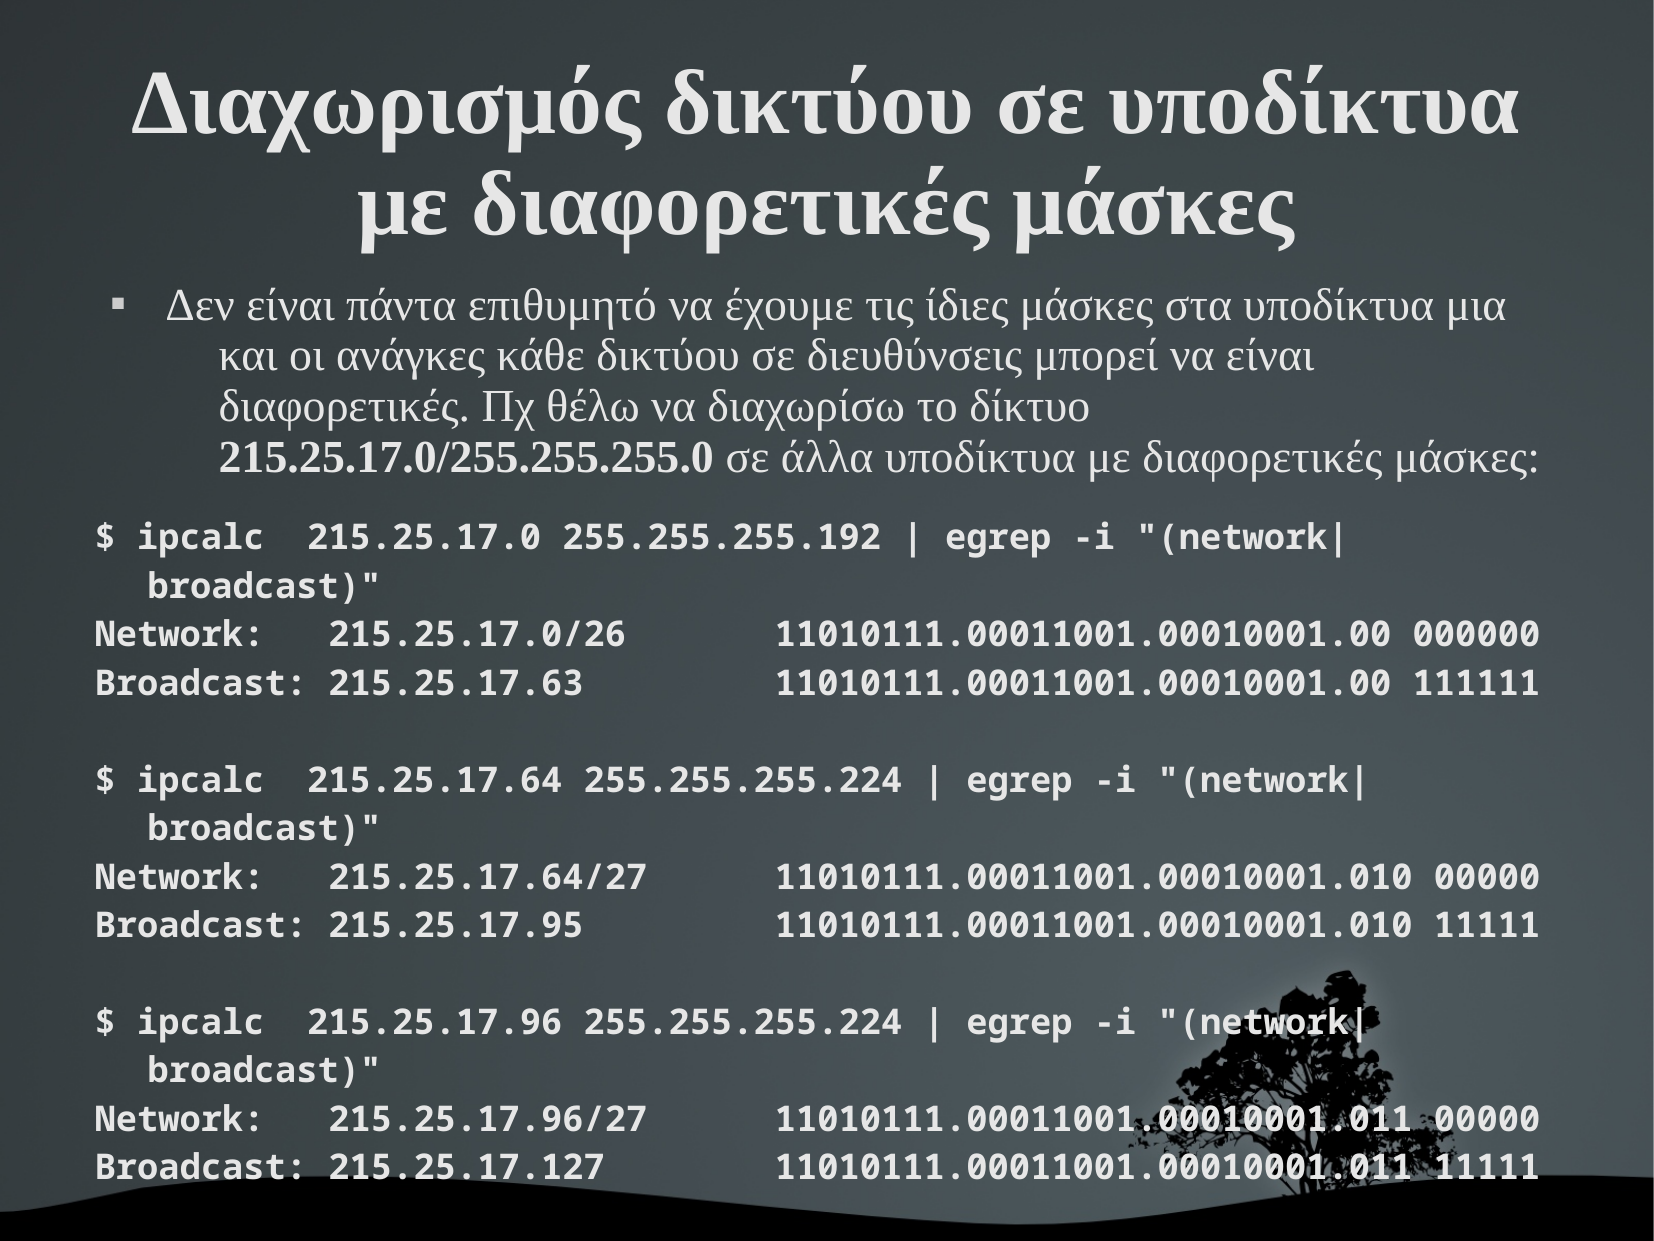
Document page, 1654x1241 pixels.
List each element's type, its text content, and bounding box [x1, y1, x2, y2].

title Διαχωρισμός δικτύου σε υποδίκτυα με διαφορετικές μάσκες [82, 33, 1571, 273]
picture [0, 0, 1654, 1241]
list Δεν είναι πάντα επιθυμητό να έχουμε τις ίδιες μάσκες στα υποδίκτυα μια και οι ανάγκες κάθε δικτύου σε διευθύνσεις μπορεί να είναι διαφορετικές. Πχ θέλω να διαχωρίσω το δίκτυο 215.25.17.0/255.255.255.0 σε άλλα υποδίκτυα με διαφορετικές μάσκες: $ ipcalc 215.25.17.0 255.255.255.192 | egrep -i "(network|broadcast)" Network: 215.25.17.0/26 11010111.00011001.00010001.00 000000 Broadcast: 215.25.17.63 11010111.00011001.00010001.00 111111 $ ipcalc 215.25.17.64 255.255.255.224 | egrep -i "(network|broadcast)" Network: 215.25.17.64/27 11010111.00011001.00010001.010 00000 Broadcast: 215.25.17.95 11010111.00011001.00010001.010 11111 $ ipcalc 215.25.17.96 255.255.255.224 | egrep -i "(network|broadcast)" Network: 215.25.17.96/27 11010111.00011001.00010001.011 00000 Broadcast: 215.25.17.127 11010111.00011001.00010001.011 11111 $ ipcalc 215.25.17.128 255.255.255.248 | egrep -i "(network|broadcast)" Network: 215.25.17.128/29 11010111.00011001.00010001.10000 000 Broadcast: 215.25.17.135 11010111.00011001.00010001.10000 111 [76, 279, 1565, 1211]
